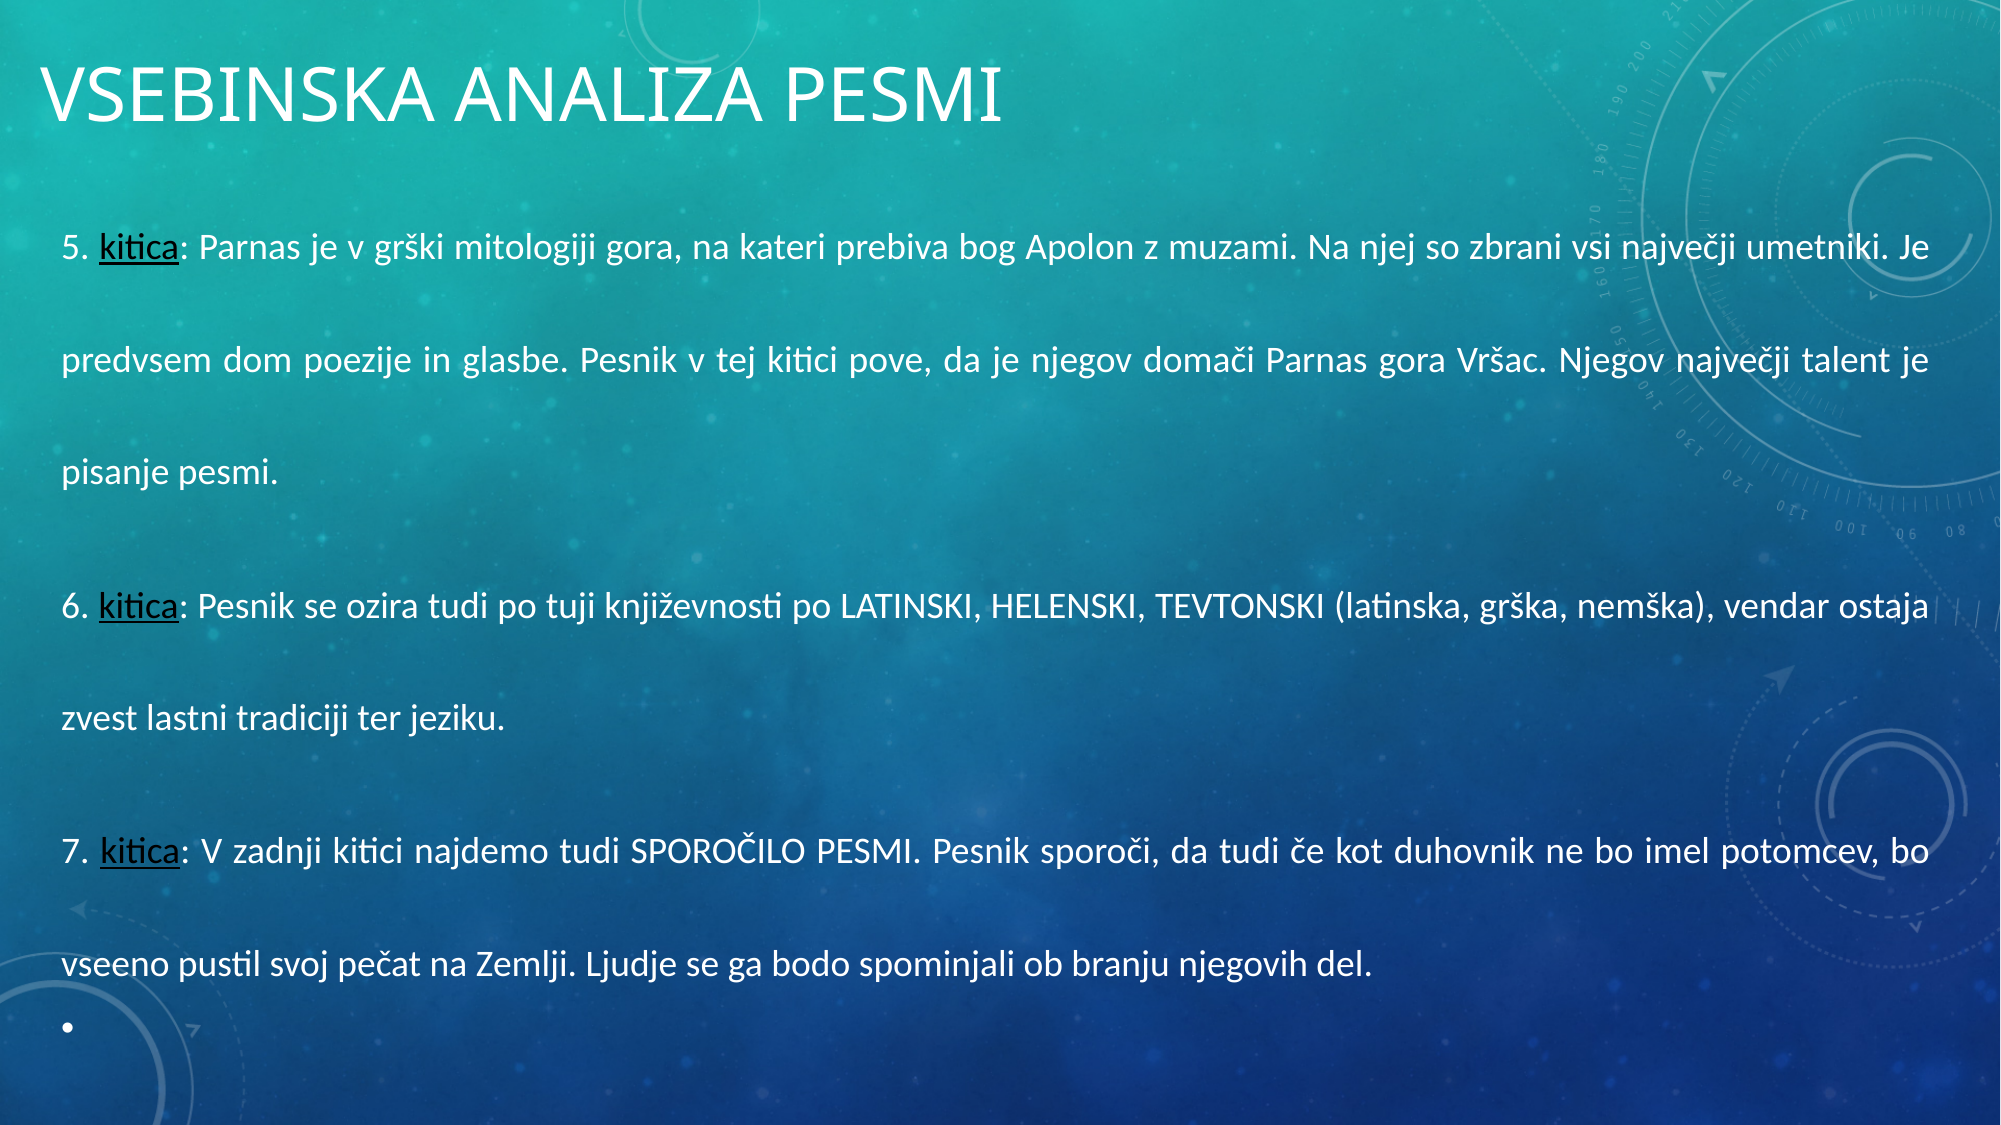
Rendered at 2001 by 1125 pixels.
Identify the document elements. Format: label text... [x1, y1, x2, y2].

title Vsebinska analiza pesmi [25, 0, 1685, 183]
list 5. kitica: Parnas je v grški mitologiji gora, na kateri prebiva bog Apolon z muzami. Na njej so zbrani vsi največji umetniki. Je predvsem dom poezije in glasbe. Pesnik v tej kitici pove, da je njegov domači Parnas gora Vršac. Njegov največji talent je pisanje pesmi. 6. kitica: Pesnik se ozira tudi po tuji književnosti po LATINSKI, HELENSKI, TEVTONSKI (latinska, grška, nemška), vendar ostaja zvest lastni tradiciji ter jeziku. 7. kitica: V zadnji kitici najdemo tudi SPOROČILO PESMI. Pesnik sporoči, da tudi če kot duhovnik ne bo imel potomcev, bo vseeno pustil svoj pečat na Zemlji. Ljudje se ga bodo spominjali ob branju njegovih del. [46, 136, 1957, 1069]
